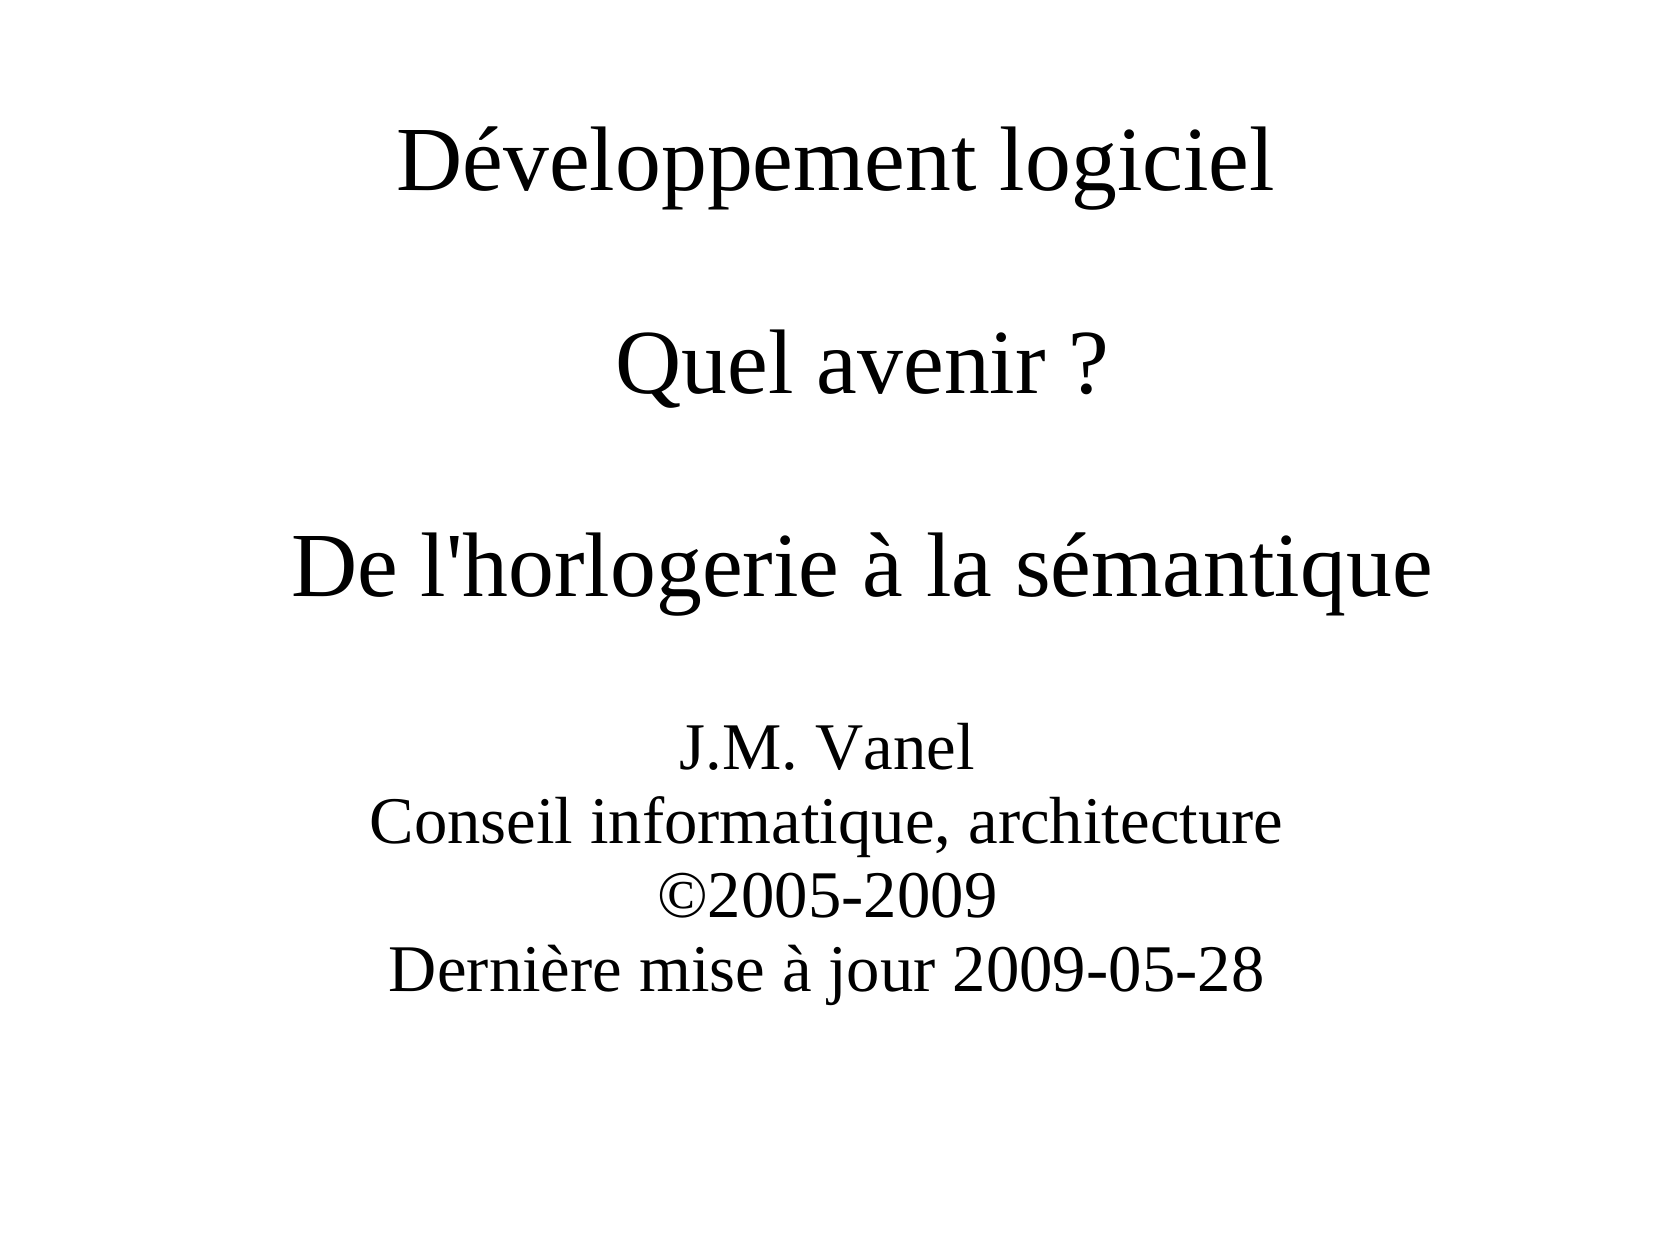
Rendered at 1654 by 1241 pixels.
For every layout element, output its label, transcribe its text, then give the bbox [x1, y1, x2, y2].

title Développement logiciel Quel avenir ? De l'horlogerie à la sémantique [121, 84, 1534, 590]
subtitle J.M. Vanel Conseil informatique, architecture ©2005-2009 Dernière mise à jour 2009-05-28 [121, 590, 1534, 1127]
